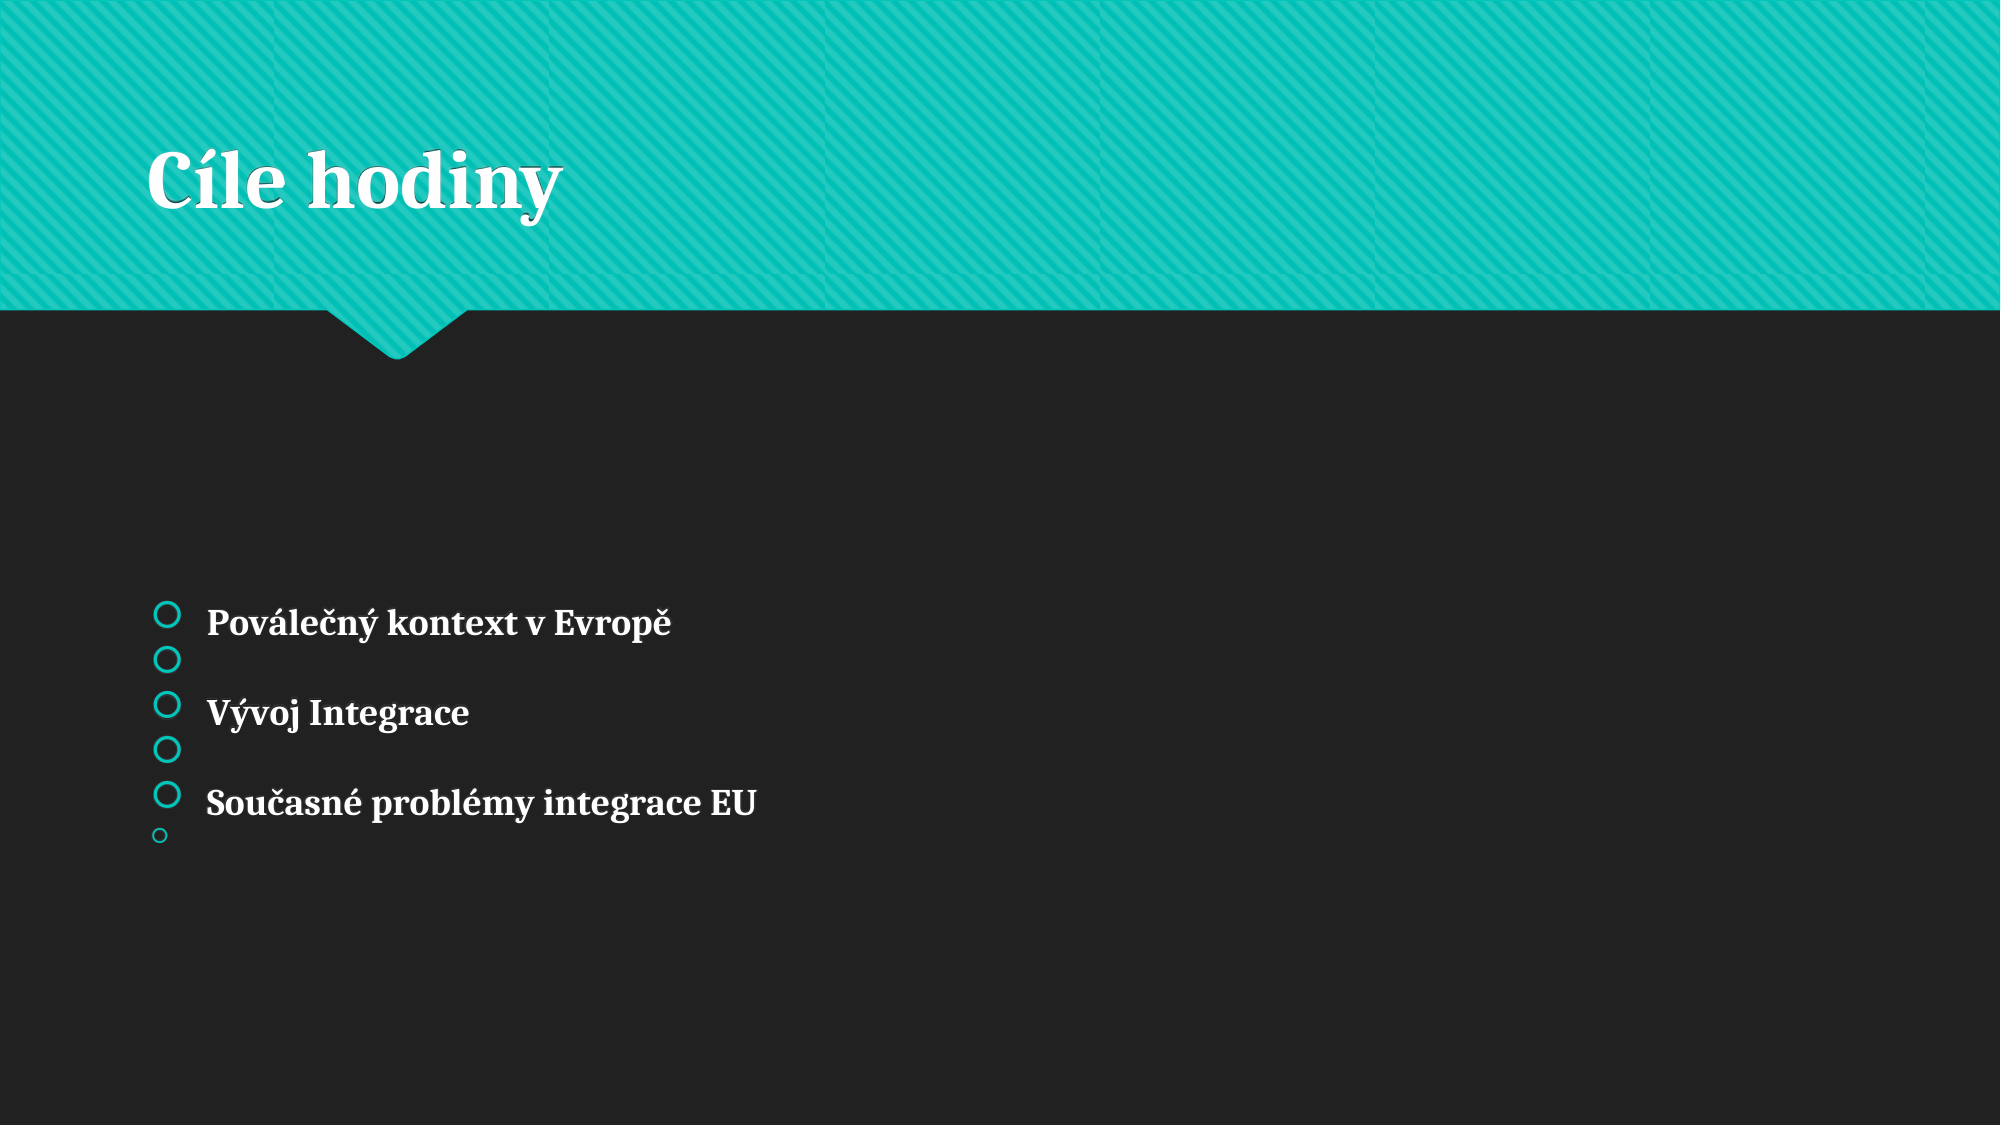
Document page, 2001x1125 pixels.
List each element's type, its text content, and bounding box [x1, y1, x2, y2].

list Poválečný kontext v Evropě Vývoj Integrace Současné problémy integrace EU [135, 425, 1868, 1023]
title Cíle hodiny [132, 73, 1868, 233]
